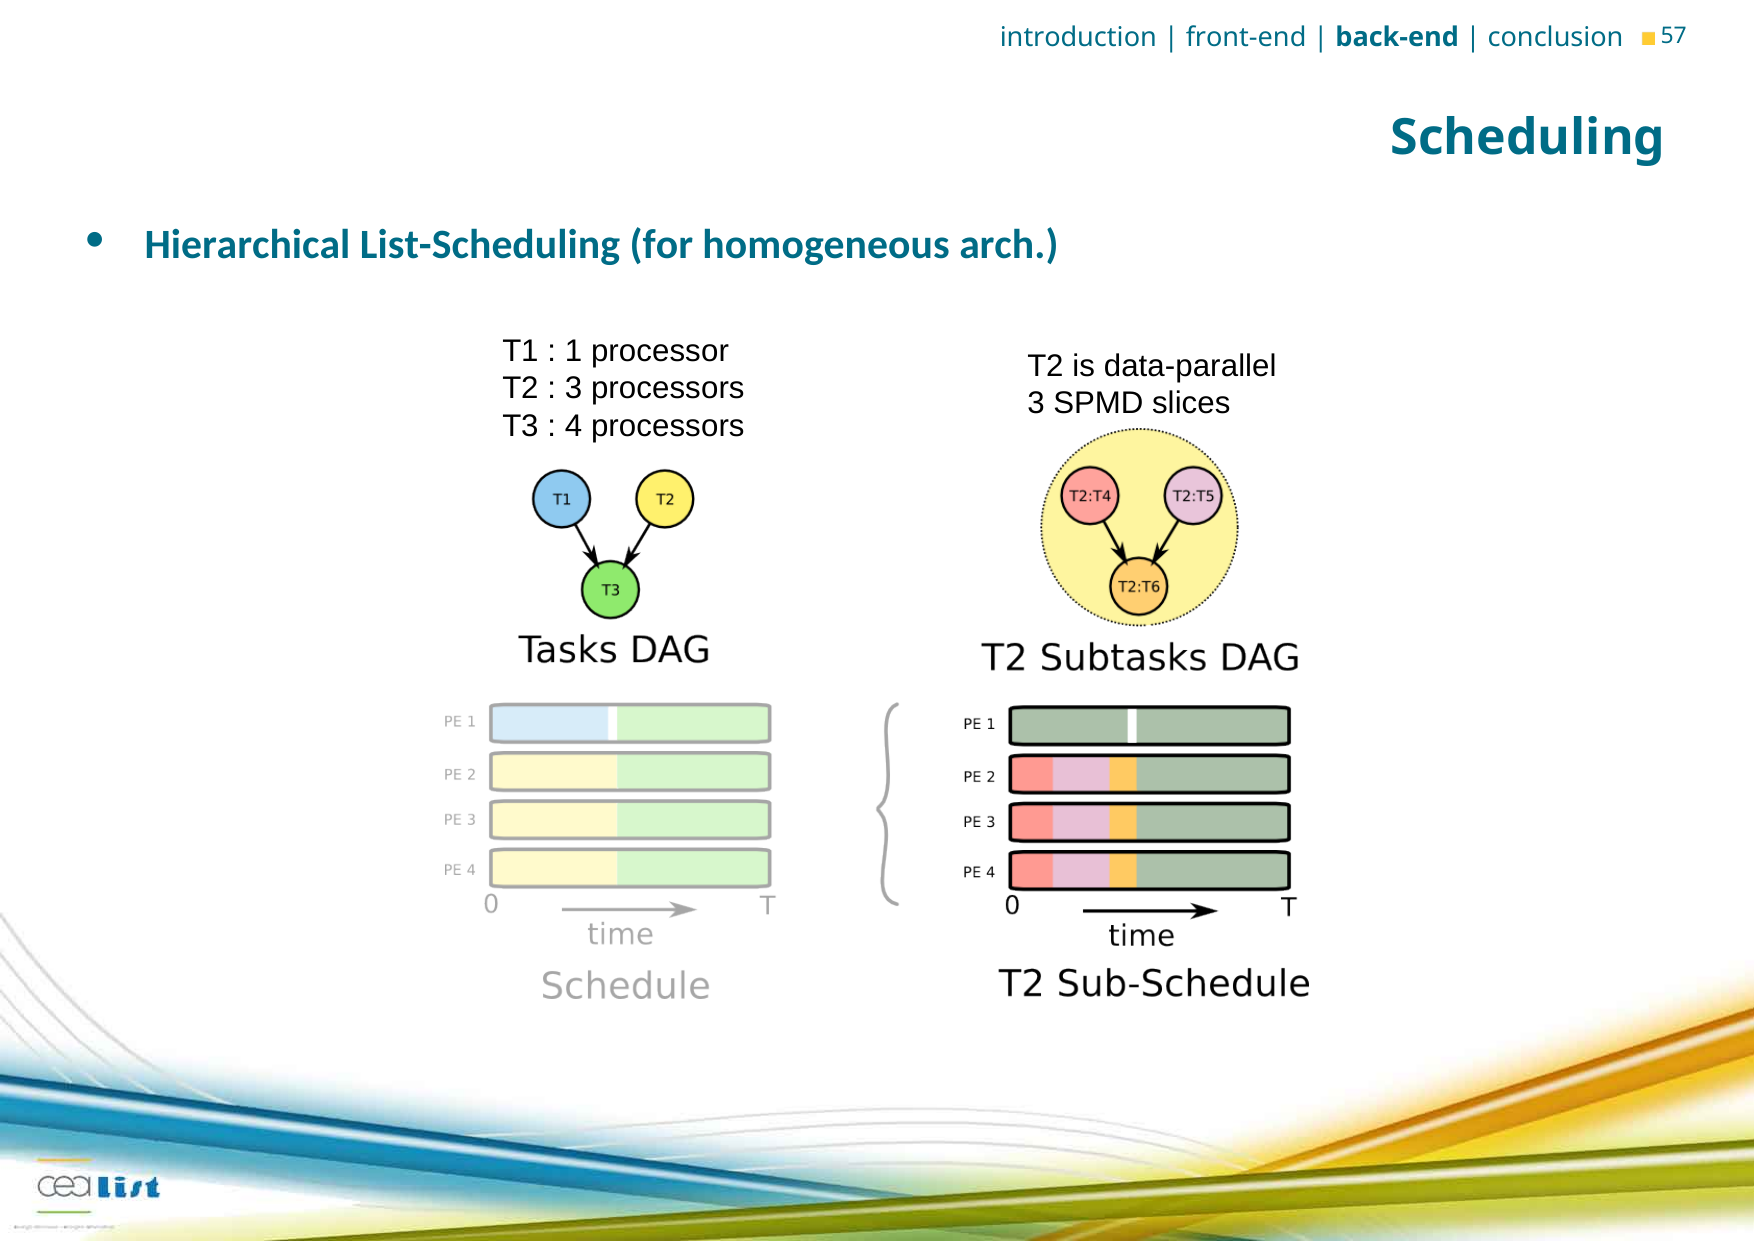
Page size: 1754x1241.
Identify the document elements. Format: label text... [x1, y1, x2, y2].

title Scheduling [72, 86, 1683, 183]
picture [0, 0, 1754, 1241]
text_box <number> [1640, 12, 1704, 60]
list Hierarchical List-Scheduling (for homogeneous arch.) [68, 208, 1679, 1021]
text_box T2 is data-parallel 3 SPMD slices [1012, 337, 1293, 428]
text_box T1 : 1 processor T2 : 3 processors T3 : 4 processors [487, 322, 761, 451]
text_box [375, 673, 901, 1011]
title introduction | front-end | back-end | conclusion [404, 11, 1640, 61]
